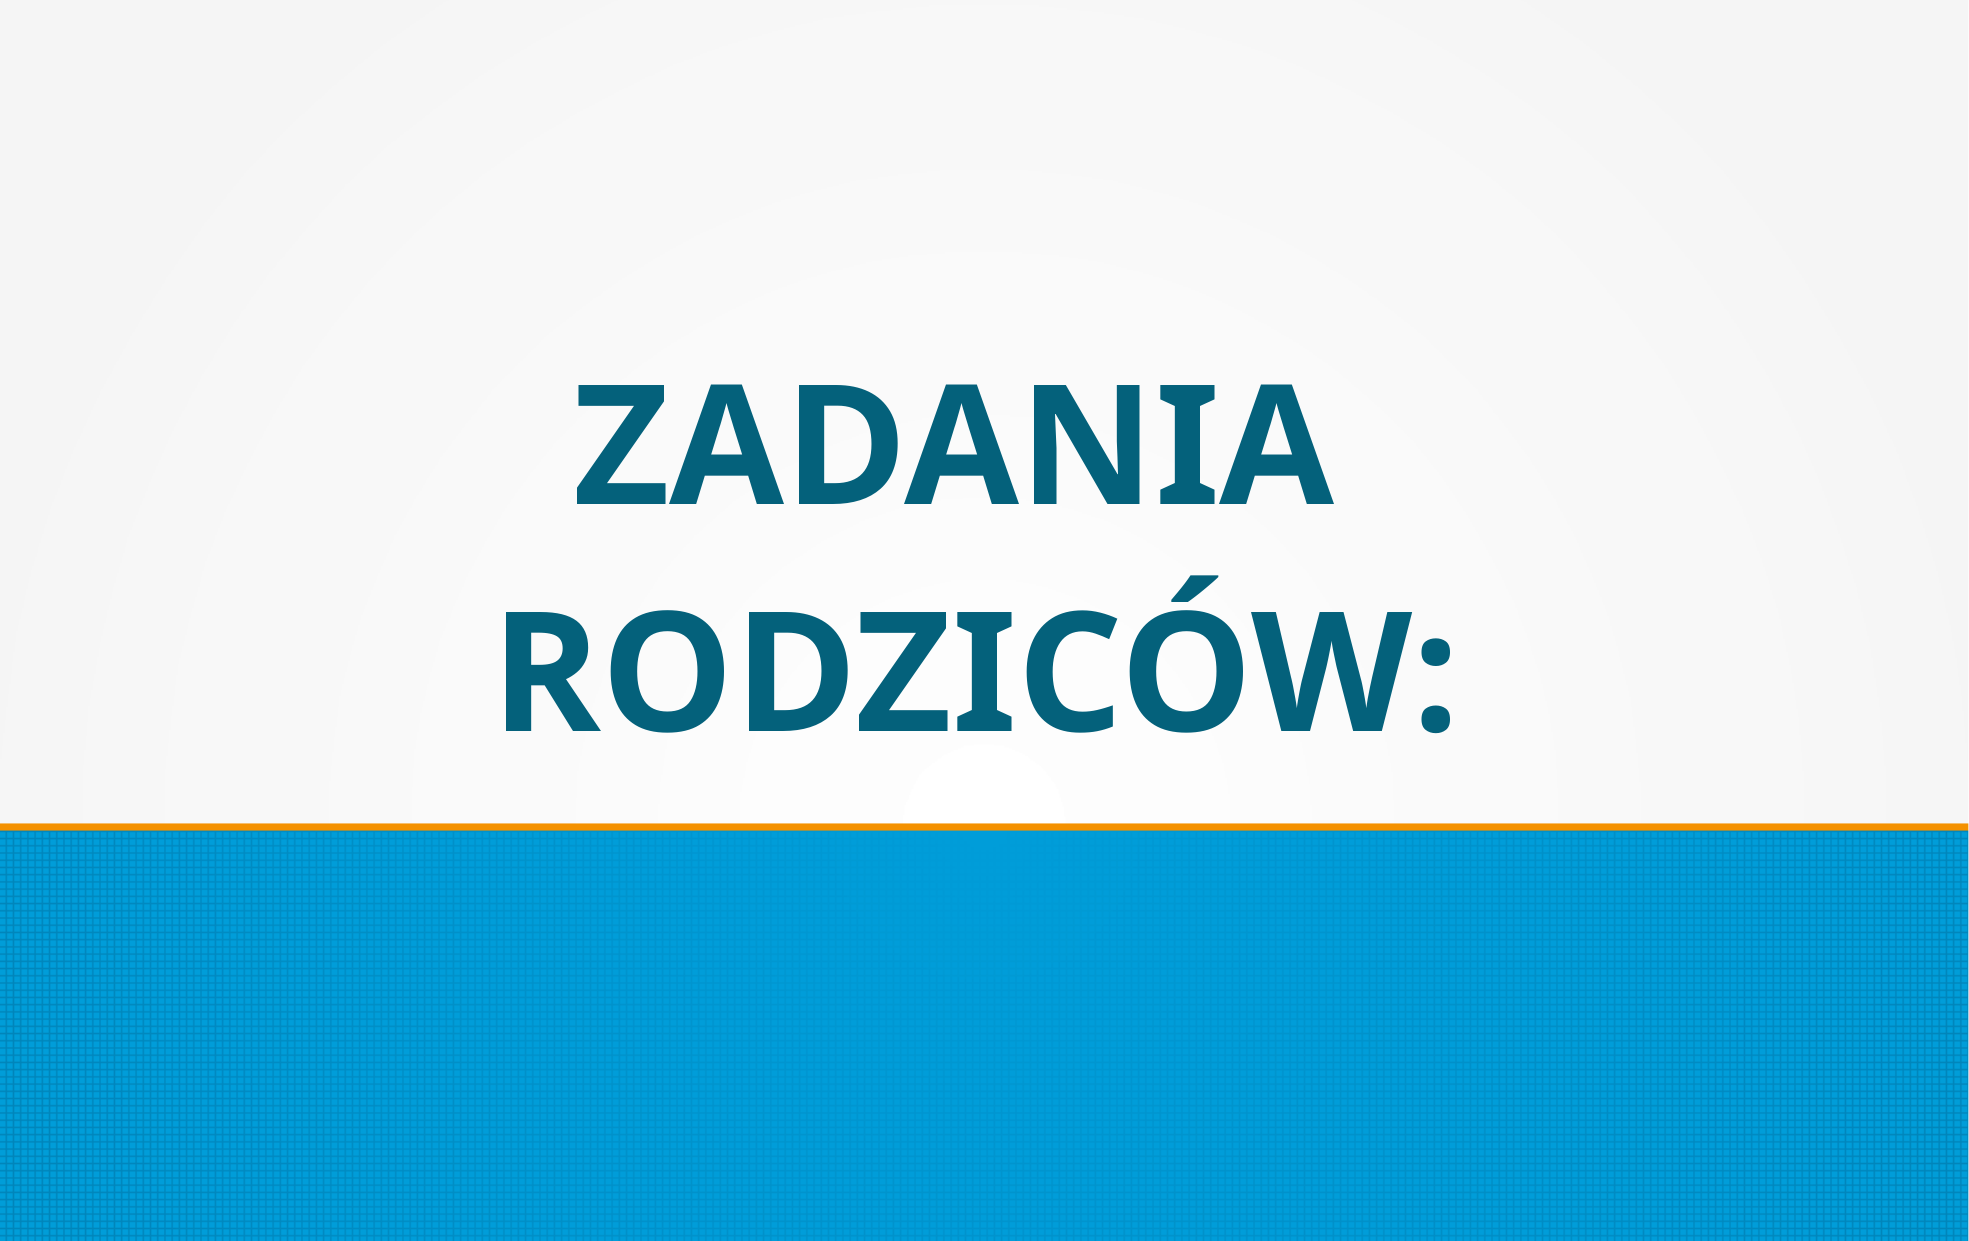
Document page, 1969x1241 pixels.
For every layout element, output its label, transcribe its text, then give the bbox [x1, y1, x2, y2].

picture [0, 0, 1969, 830]
title ZADANIA RODZICÓW: [90, 49, 1862, 781]
